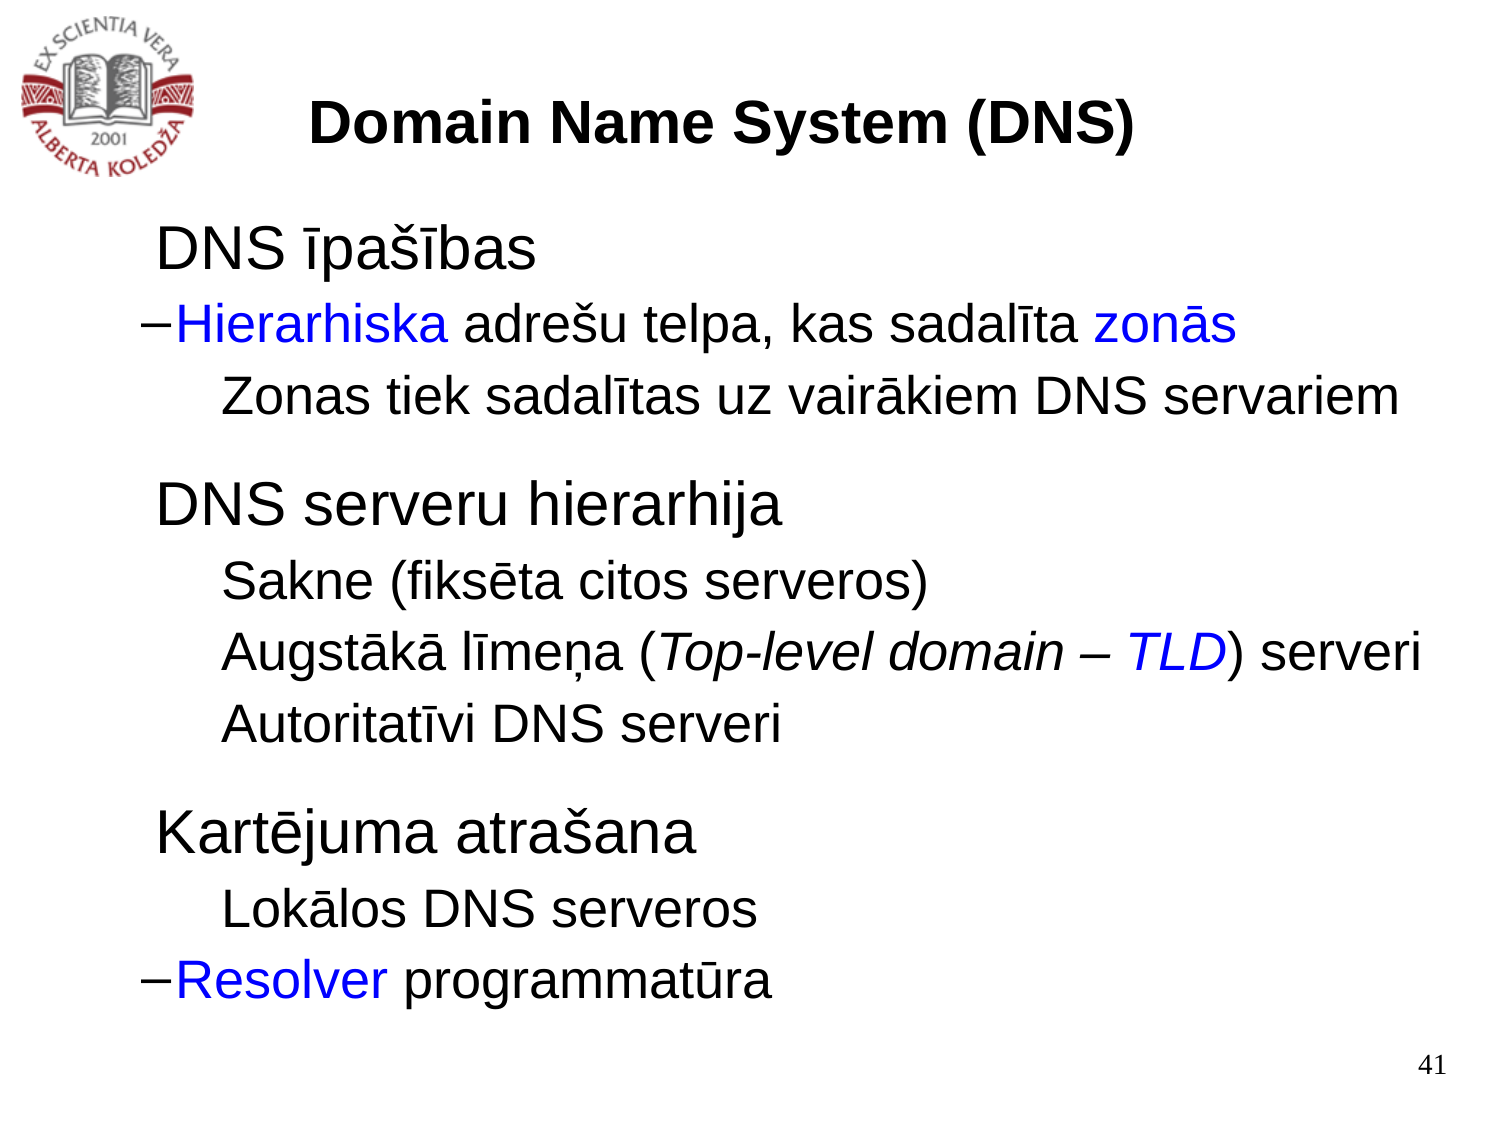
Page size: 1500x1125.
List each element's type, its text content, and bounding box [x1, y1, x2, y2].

title Domain Name System (DNS) [50, 62, 1374, 175]
picture [21, 16, 194, 177]
list DNS īpašības Hierarhiska adrešu telpa, kas sadalīta zonās Zonas tiek sadalītas uz vairākiem DNS servariem DNS serveru hierarhija Sakne (fiksēta citos serveros) Augstākā līmeņa (Top-level domain – TLD) serveri Autoritatīvi DNS serveri Kartējuma atrašana Lokālos DNS serveros Resolver programmatūra [74, 200, 1463, 1101]
